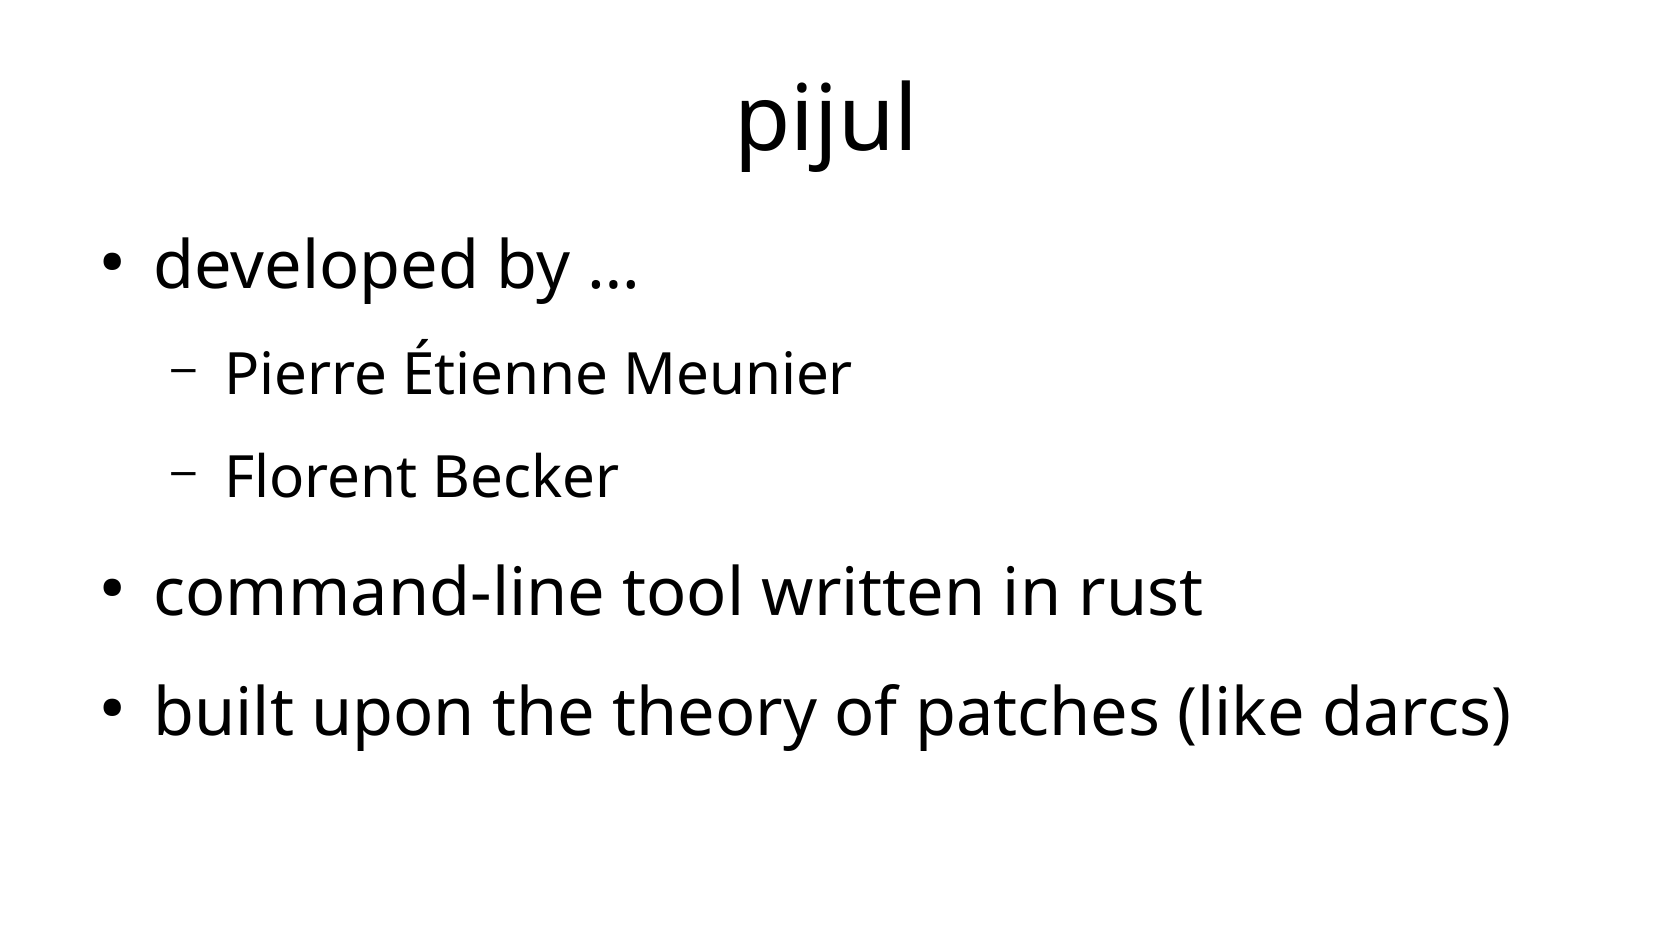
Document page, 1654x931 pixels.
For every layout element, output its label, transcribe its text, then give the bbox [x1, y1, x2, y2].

list developed by … Pierre Étienne Meunier Florent Becker command-line tool written in rust built upon the theory of patches (like darcs) [82, 217, 1571, 893]
title pijul [82, 37, 1571, 193]
